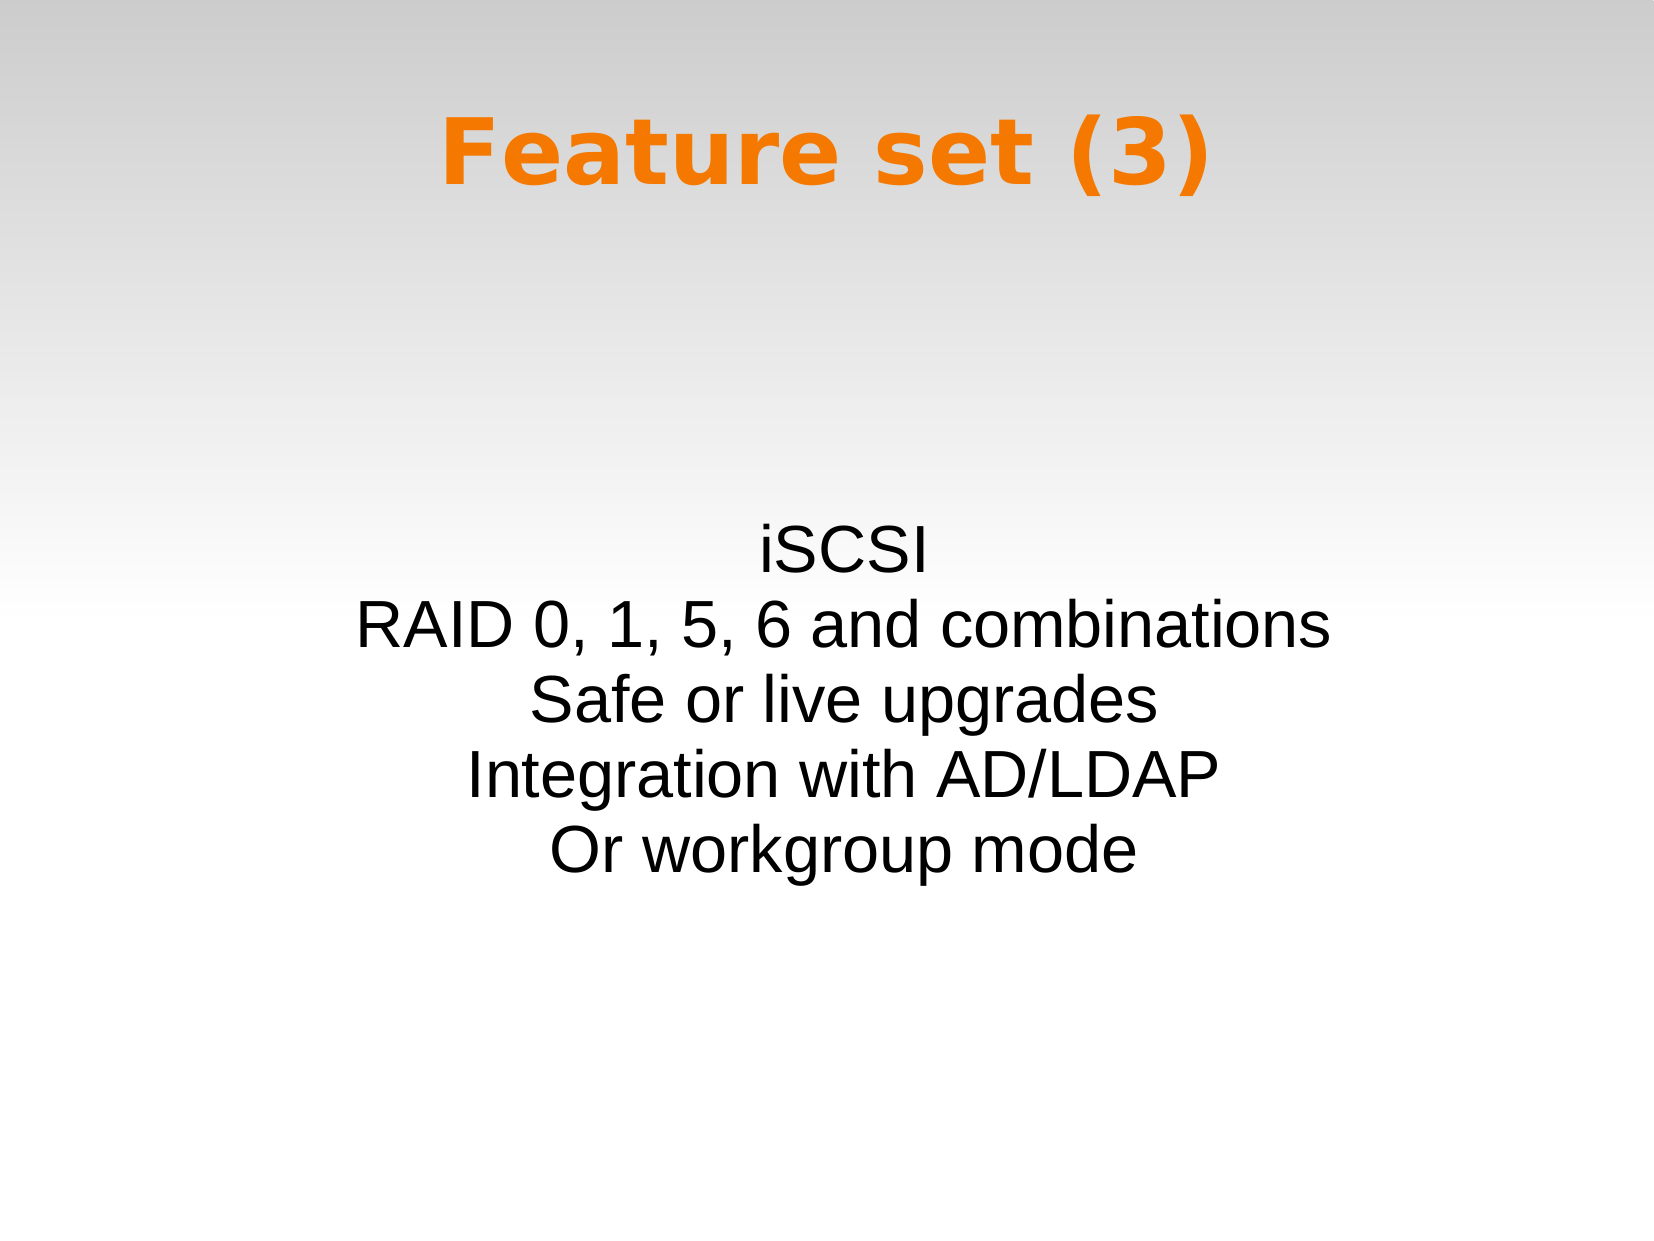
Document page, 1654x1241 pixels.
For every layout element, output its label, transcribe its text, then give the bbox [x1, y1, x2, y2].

subtitle iSCSI RAID 0, 1, 5, 6 and combinations Safe or live upgrades Integration with AD/LDAP Or workgroup mode [82, 290, 1571, 1109]
title Feature set (3) [82, 49, 1571, 257]
